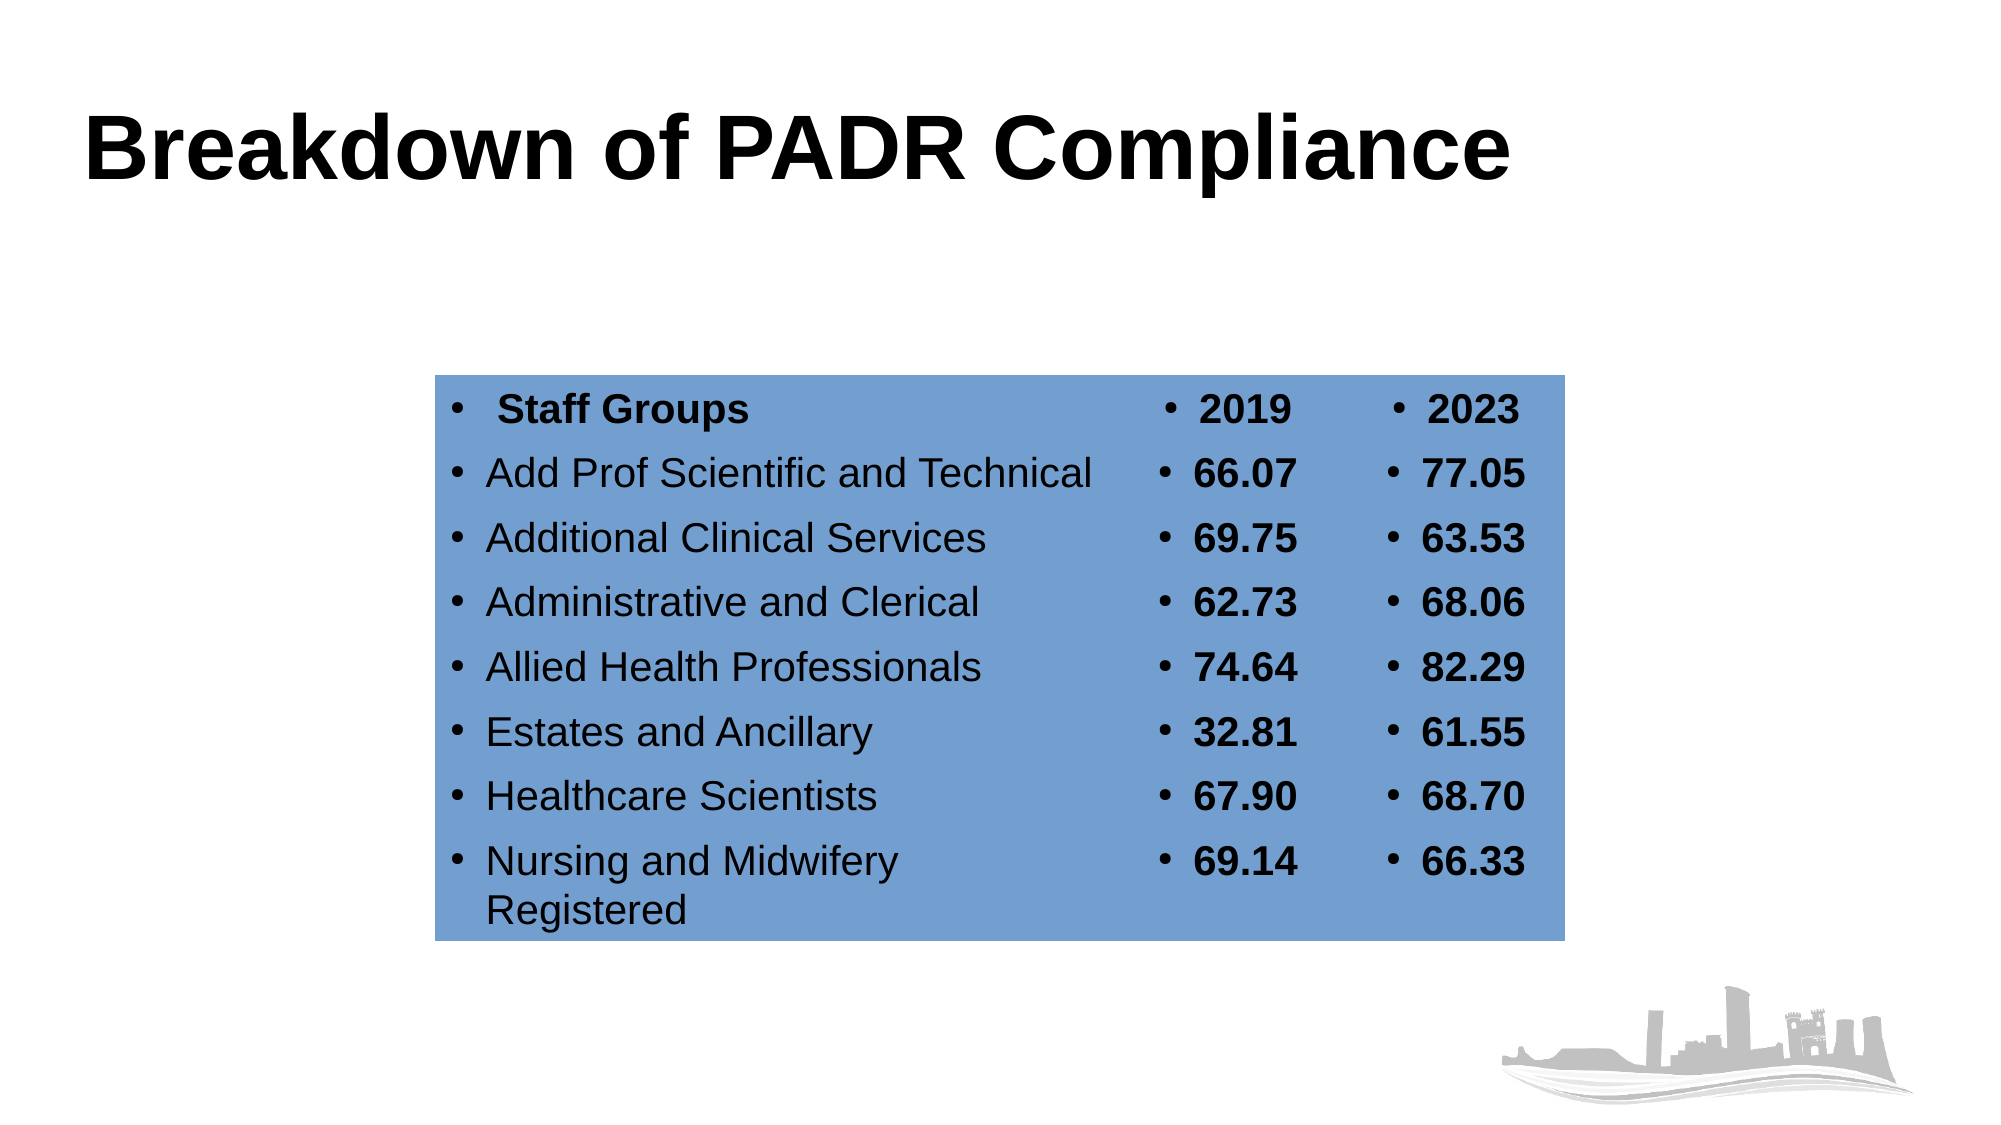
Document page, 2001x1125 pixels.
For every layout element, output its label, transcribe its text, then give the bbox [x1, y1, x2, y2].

table_header Staff Groups [435, 375, 1108, 439]
table_cell Estates and Ancillary [435, 698, 1108, 762]
table_cell 68.70 [1347, 762, 1565, 827]
table_cell Additional Clinical Services [435, 504, 1108, 569]
table_cell 66.07 [1108, 439, 1347, 504]
table_cell Administrative and Clerical [435, 569, 1108, 633]
table_cell 61.55 [1347, 698, 1565, 762]
table_cell Nursing and Midwifery Registered [435, 827, 1108, 941]
table_cell 32.81 [1108, 698, 1347, 762]
table_cell 69.75 [1108, 504, 1347, 569]
table_cell Healthcare Scientists [435, 762, 1108, 827]
title Breakdown of PADR Compliance [68, 41, 1932, 259]
table_cell 77.05 [1347, 439, 1565, 504]
table_cell 68.06 [1347, 569, 1565, 633]
table_cell 69.14 [1108, 827, 1347, 941]
table_cell Add Prof Scientific and Technical [435, 439, 1108, 504]
table_cell 62.73 [1108, 569, 1347, 633]
table_cell 66.33 [1347, 827, 1565, 941]
table_header 2019 [1108, 375, 1347, 439]
table_cell 67.90 [1108, 762, 1347, 827]
table_cell Allied Health Professionals [435, 633, 1108, 698]
table_cell 74.64 [1108, 633, 1347, 698]
table_cell 63.53 [1347, 504, 1565, 569]
table_header 2023 [1347, 375, 1565, 439]
table_cell 82.29 [1347, 633, 1565, 698]
